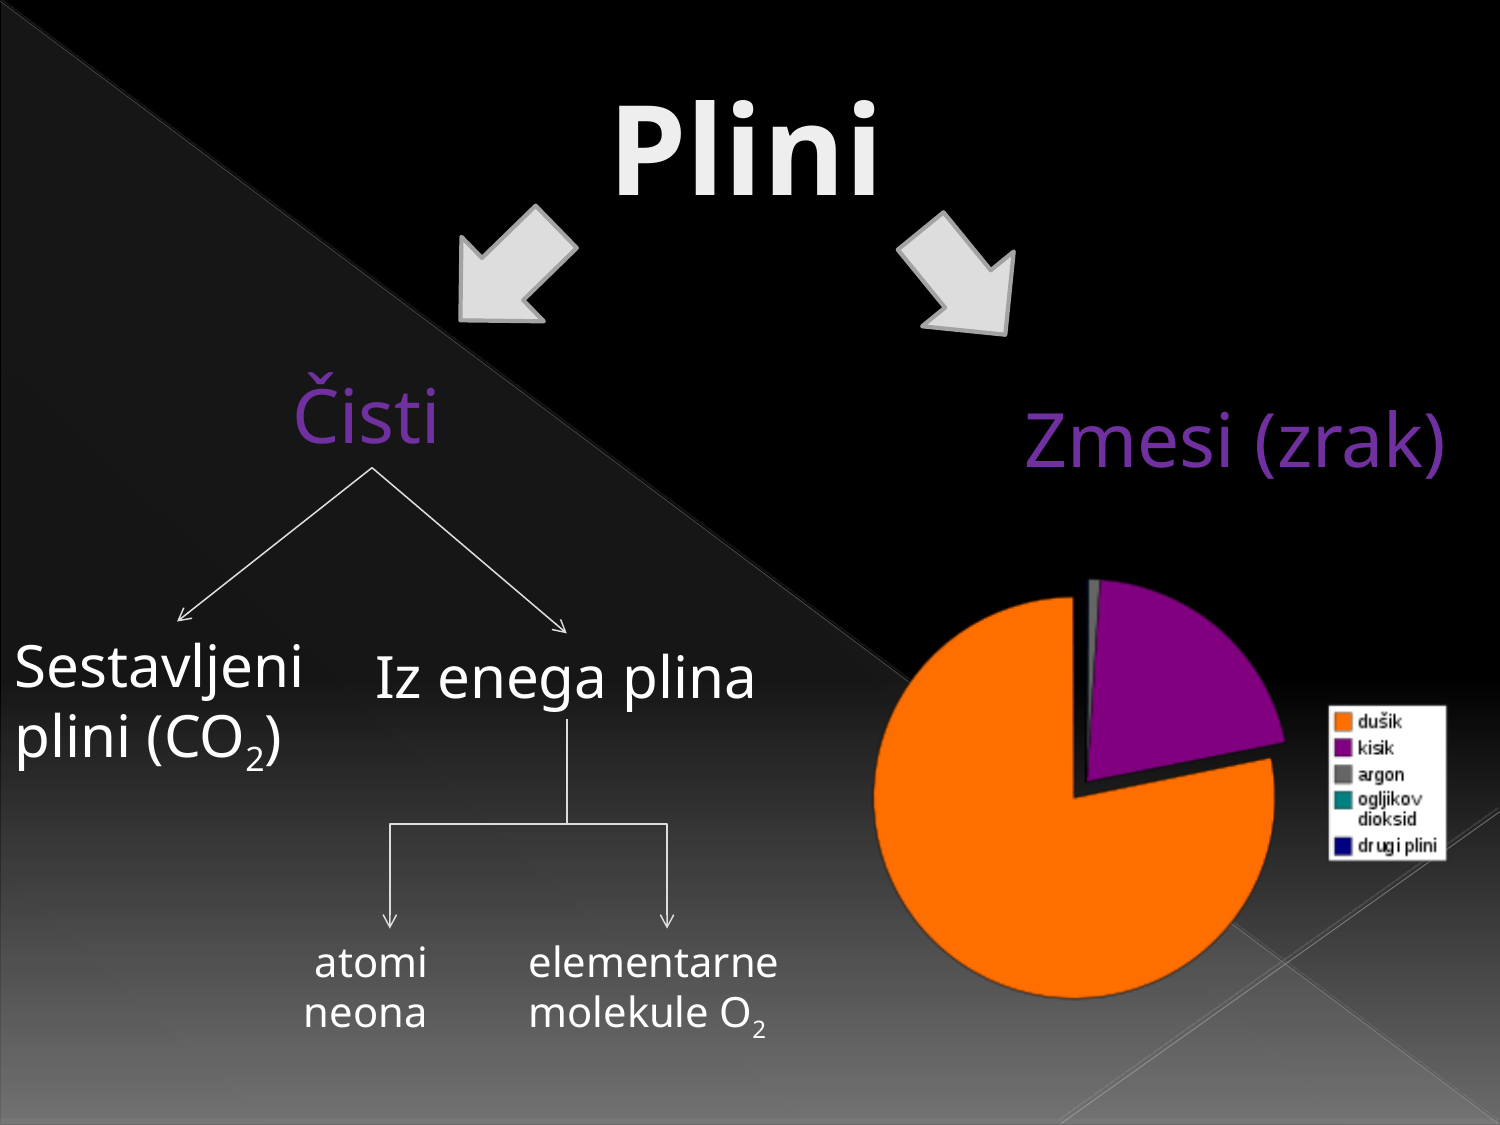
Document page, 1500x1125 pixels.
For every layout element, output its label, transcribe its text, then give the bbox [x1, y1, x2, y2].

title Plini [513, 30, 928, 261]
text_box Sestavljeni plini (CO2) [0, 621, 355, 787]
picture [856, 562, 1465, 1017]
text_box [897, 212, 1014, 335]
text_box [460, 205, 577, 322]
text_box elementarne molekule O2 [513, 928, 821, 1051]
text_box Iz enega plina [360, 633, 774, 719]
text_box Zmesi (zrak) [1009, 385, 1500, 491]
text_box atomi neona [289, 928, 490, 1044]
text_box Čisti [277, 361, 467, 467]
